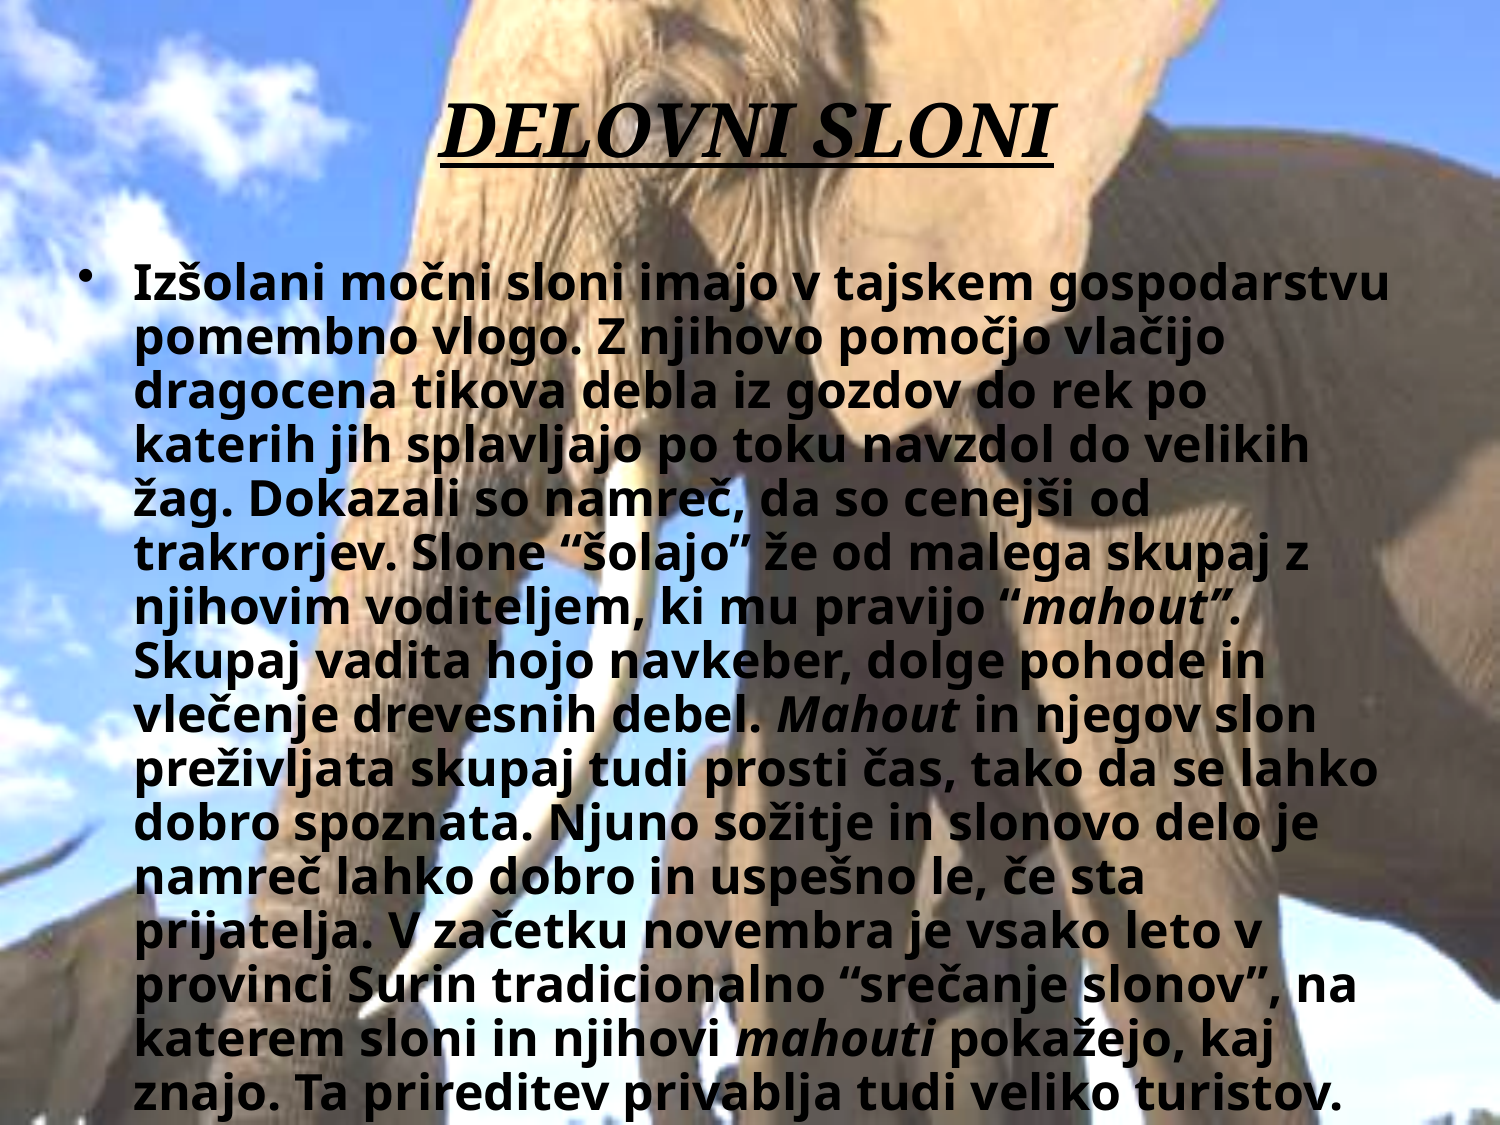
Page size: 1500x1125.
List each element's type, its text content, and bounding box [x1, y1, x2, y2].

text_box DELOVNI SLONI [425, 74, 1063, 248]
picture [0, 0, 1500, 1125]
list Izšolani močni sloni imajo v tajskem gospodarstvu pomembno vlogo. Z njihovo pomočjo vlačijo dragocena tikova debla iz gozdov do rek po katerih jih splavljajo po toku navzdol do velikih žag. Dokazali so namreč, da so cenejši od trakrorjev. Slone “šolajo” že od malega skupaj z njihovim voditeljem, ki mu pravijo “mahout”. Skupaj vadita hojo navkeber, dolge pohode in vlečenje drevesnih debel. Mahout in njegov slon preživljata skupaj tudi prosti čas, tako da se lahko dobro spoznata. Njuno sožitje in slonovo delo je namreč lahko dobro in uspešno le, če sta prijatelja. V začetku novembra je vsako leto v provinci Surin tradicionalno “srečanje slonov”, na katerem sloni in njihovi mahouti pokažejo, kaj znajo. Ta prireditev privablja tudi veliko turistov. [62, 249, 1413, 993]
